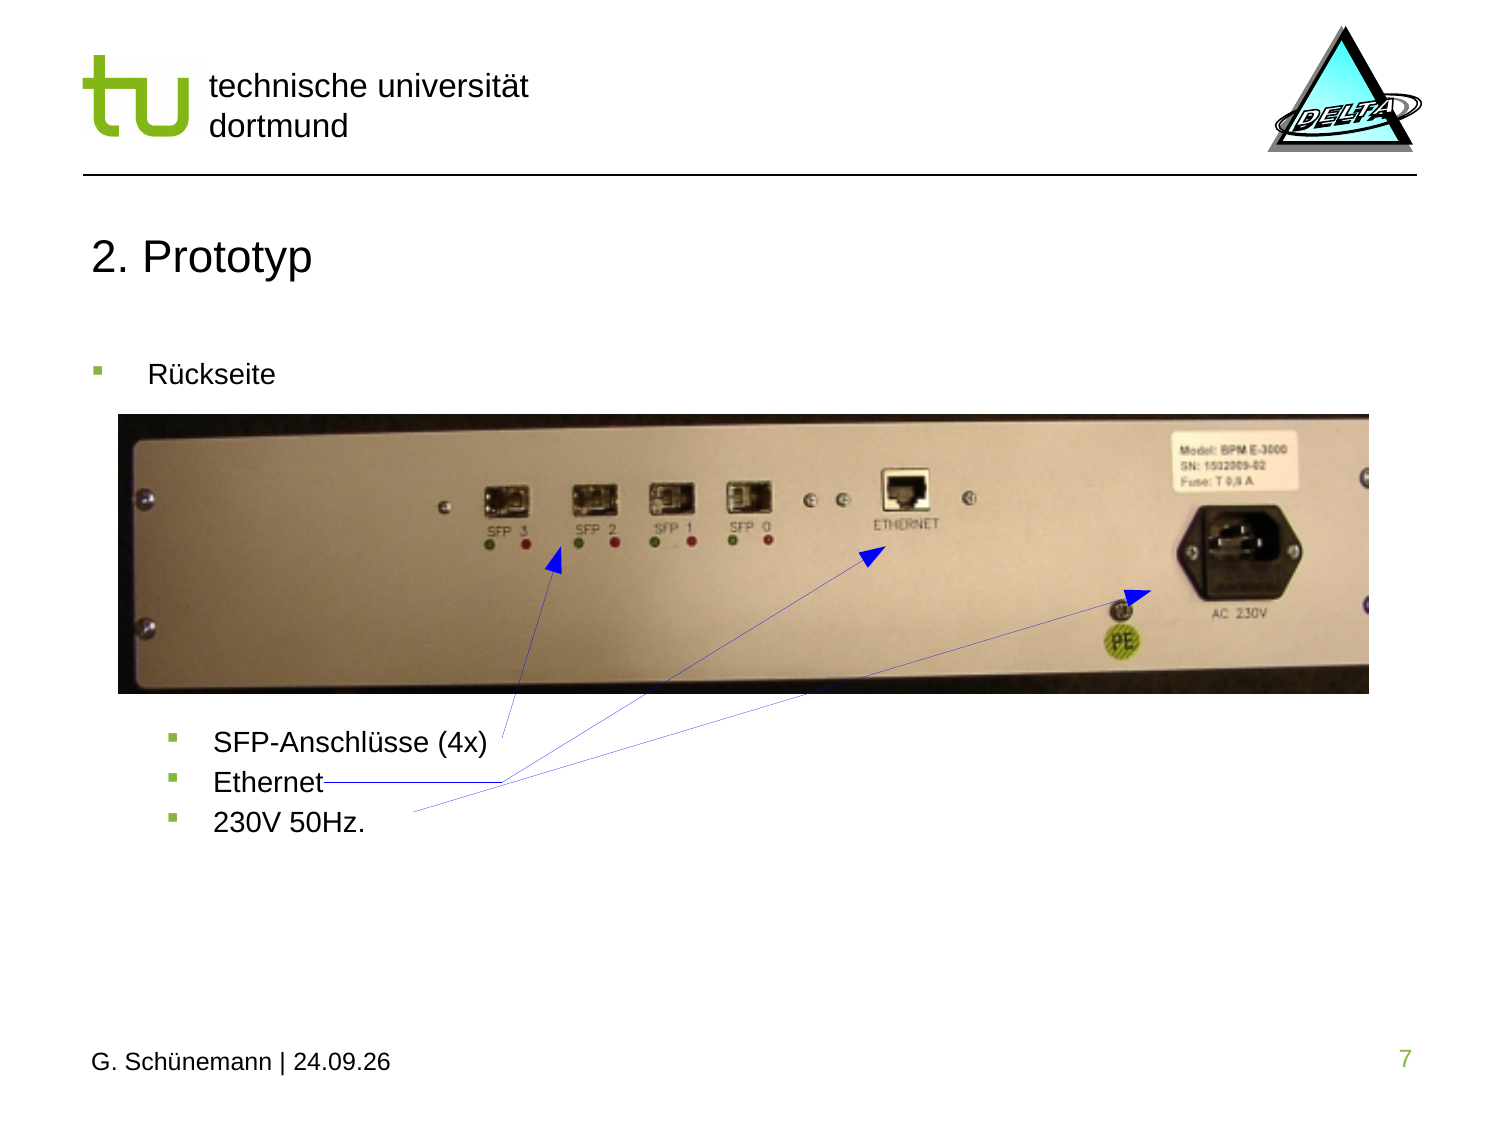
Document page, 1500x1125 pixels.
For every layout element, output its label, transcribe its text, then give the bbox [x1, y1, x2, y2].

picture [118, 414, 1369, 694]
picture [82, 55, 206, 137]
list Rückseite SFP-Anschlüsse (4x) Ethernet 230V 50Hz. [76, 350, 1411, 1001]
title 2. Prototyp [76, 174, 1411, 338]
